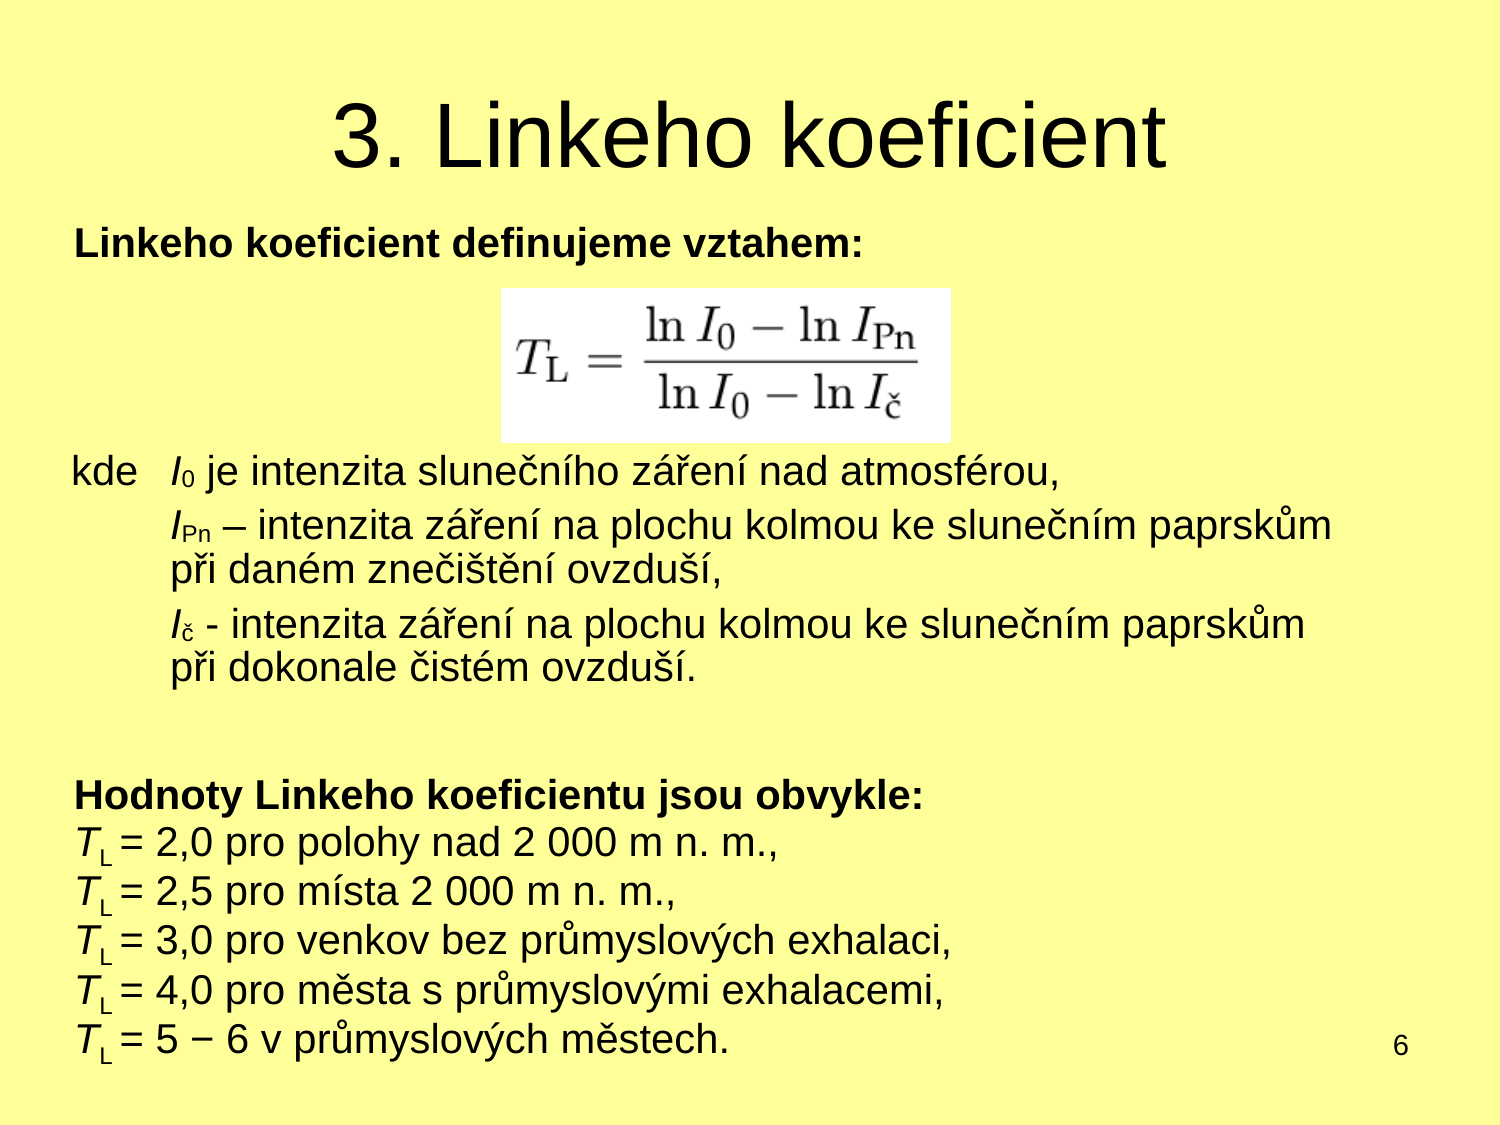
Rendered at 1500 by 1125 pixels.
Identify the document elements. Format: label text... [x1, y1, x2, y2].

picture [501, 288, 951, 442]
text_box Linkeho koeficient definujeme vztahem: [59, 215, 1388, 275]
text_box Hodnoty Linkeho koeficientu jsou obvykle: TL = 2,0 pro polohy nad 2 000 m n. m., TL = 2,5 pro místa 2 000 m n. m., TL = 3,0 pro venkov bez průmyslových exhalaci, TL = 4,0 pro města s průmyslovými exhalacemi, TL = 5 − 6 v průmyslových městech. [59, 767, 1211, 1074]
text_box I0 je intenzita slunečního záření nad atmosférou, IPn – intenzita záření na plochu kolmou ke slunečním paprskům při daném znečištění ovzduší, Ič - intenzita záření na plochu kolmou ke slunečním paprskům při dokonale čistém ovzduší. [155, 442, 1359, 698]
text_box kde [56, 442, 178, 502]
title 3. Linkeho koeficient [75, 45, 1425, 233]
